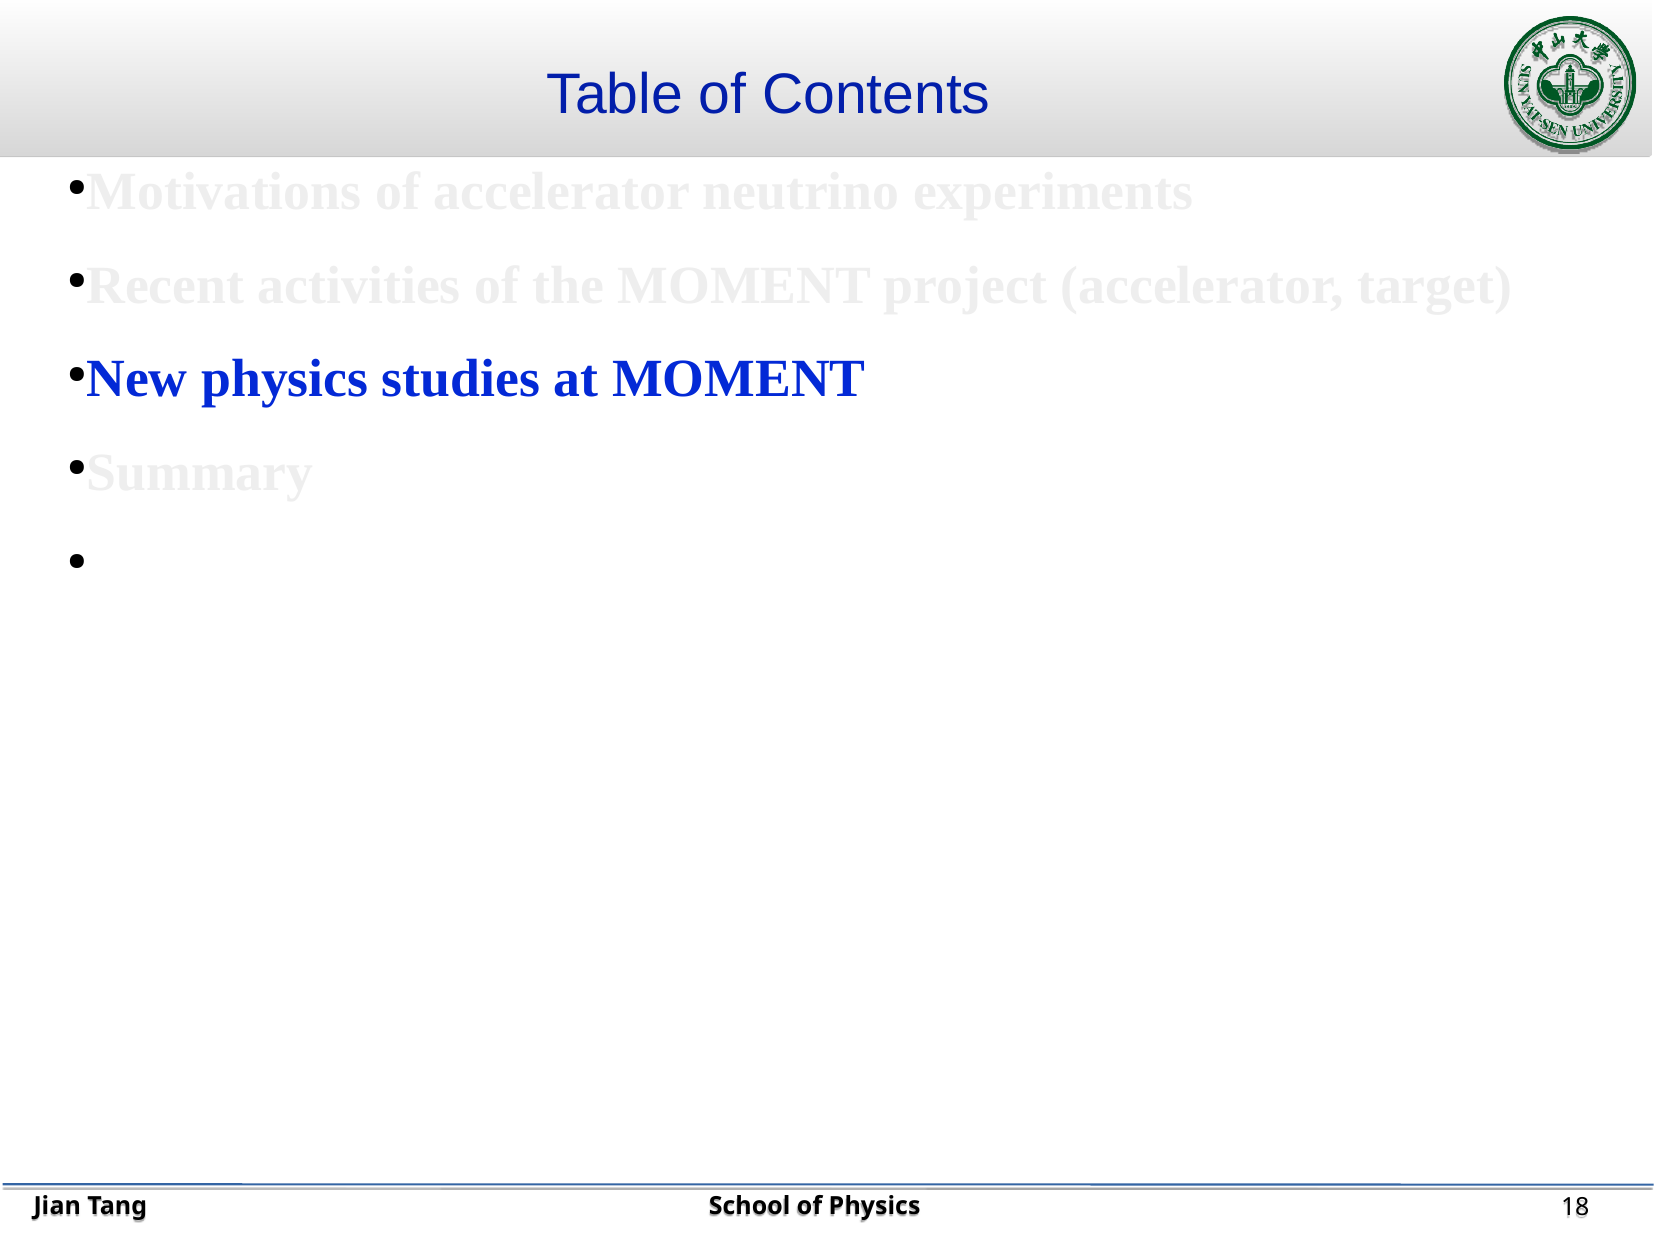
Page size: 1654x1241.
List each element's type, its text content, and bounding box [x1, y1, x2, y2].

title Table of Contents [66, 26, 1479, 155]
text_box [1530, 1184, 1621, 1231]
list Motivations of accelerator neutrino experiments Recent activities of the MOMENT project (accelerator, target) New physics studies at MOMENT Summary [67, 156, 1591, 1178]
